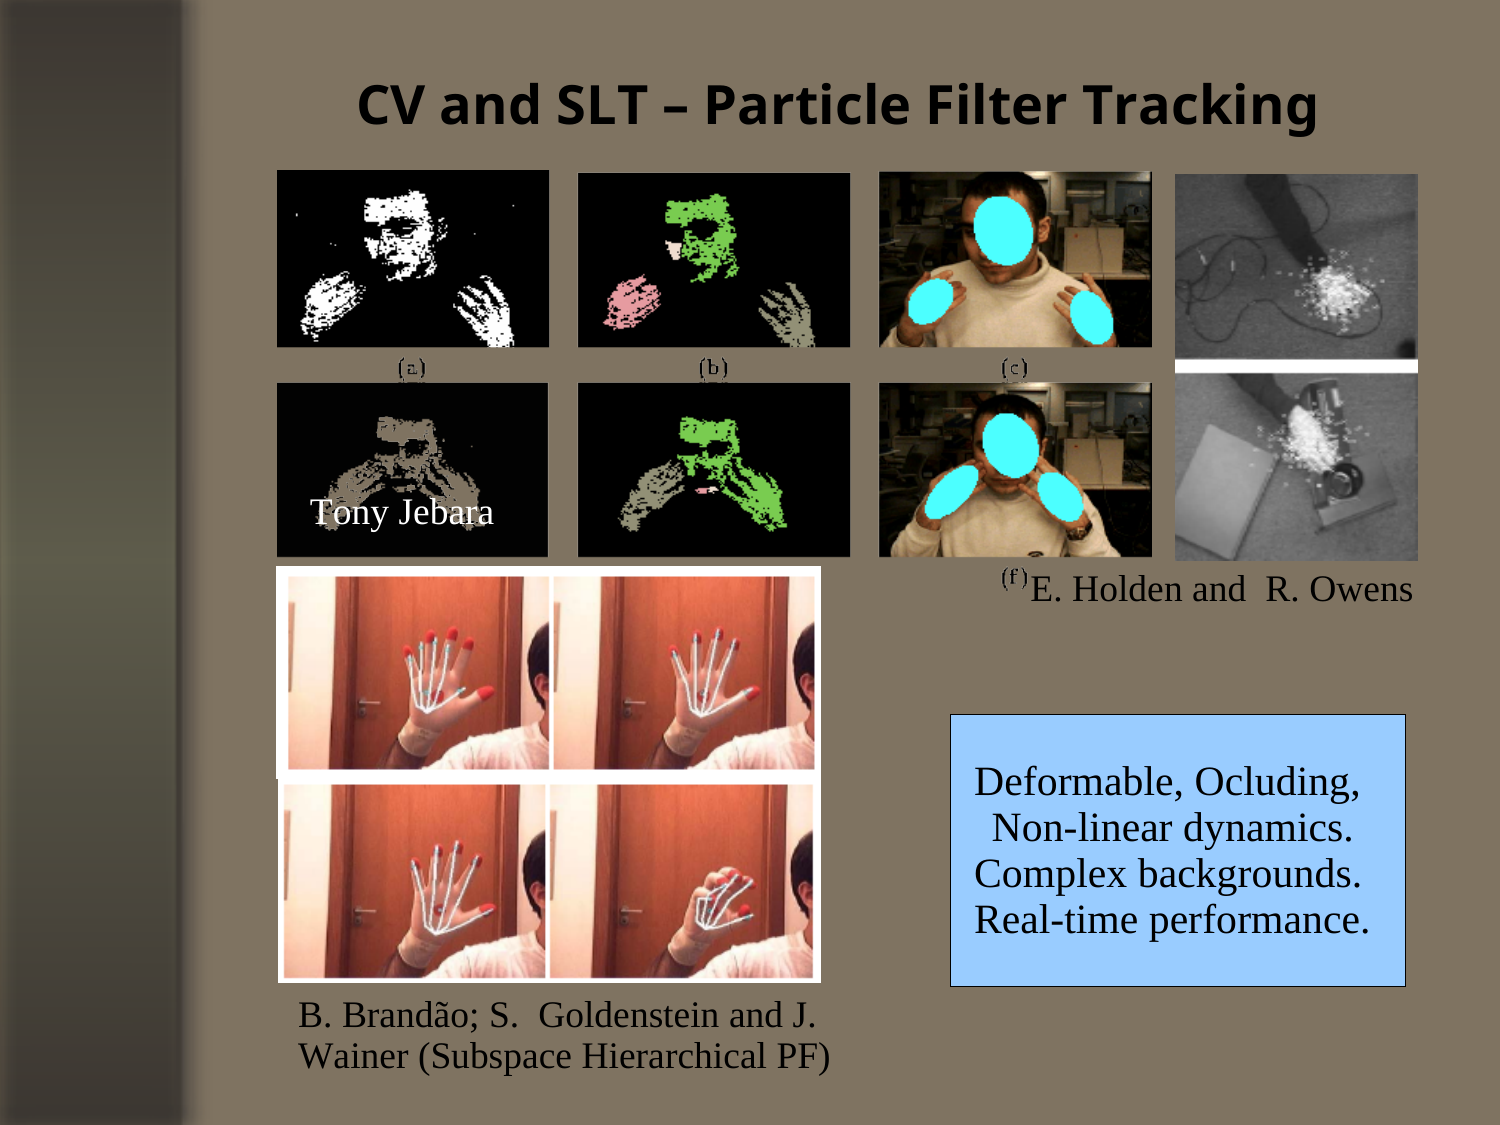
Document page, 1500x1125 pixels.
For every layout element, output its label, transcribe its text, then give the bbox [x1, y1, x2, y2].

text_box Deformable, Ocluding, Non-linear dynamics. Complex backgrounds. Real-time performance. [950, 714, 1406, 987]
text_box B. Brandão; S. Goldenstein and J. Wainer (Subspace Hierarchical PF) [283, 986, 934, 1106]
text_box E. Holden and R. Owens [1015, 561, 1459, 628]
text_box Tony Jebara [295, 483, 532, 551]
text_box [584, 591, 945, 827]
title CV and SLT – Particle Filter Tracking [225, 9, 1451, 198]
picture [0, 0, 1500, 1125]
